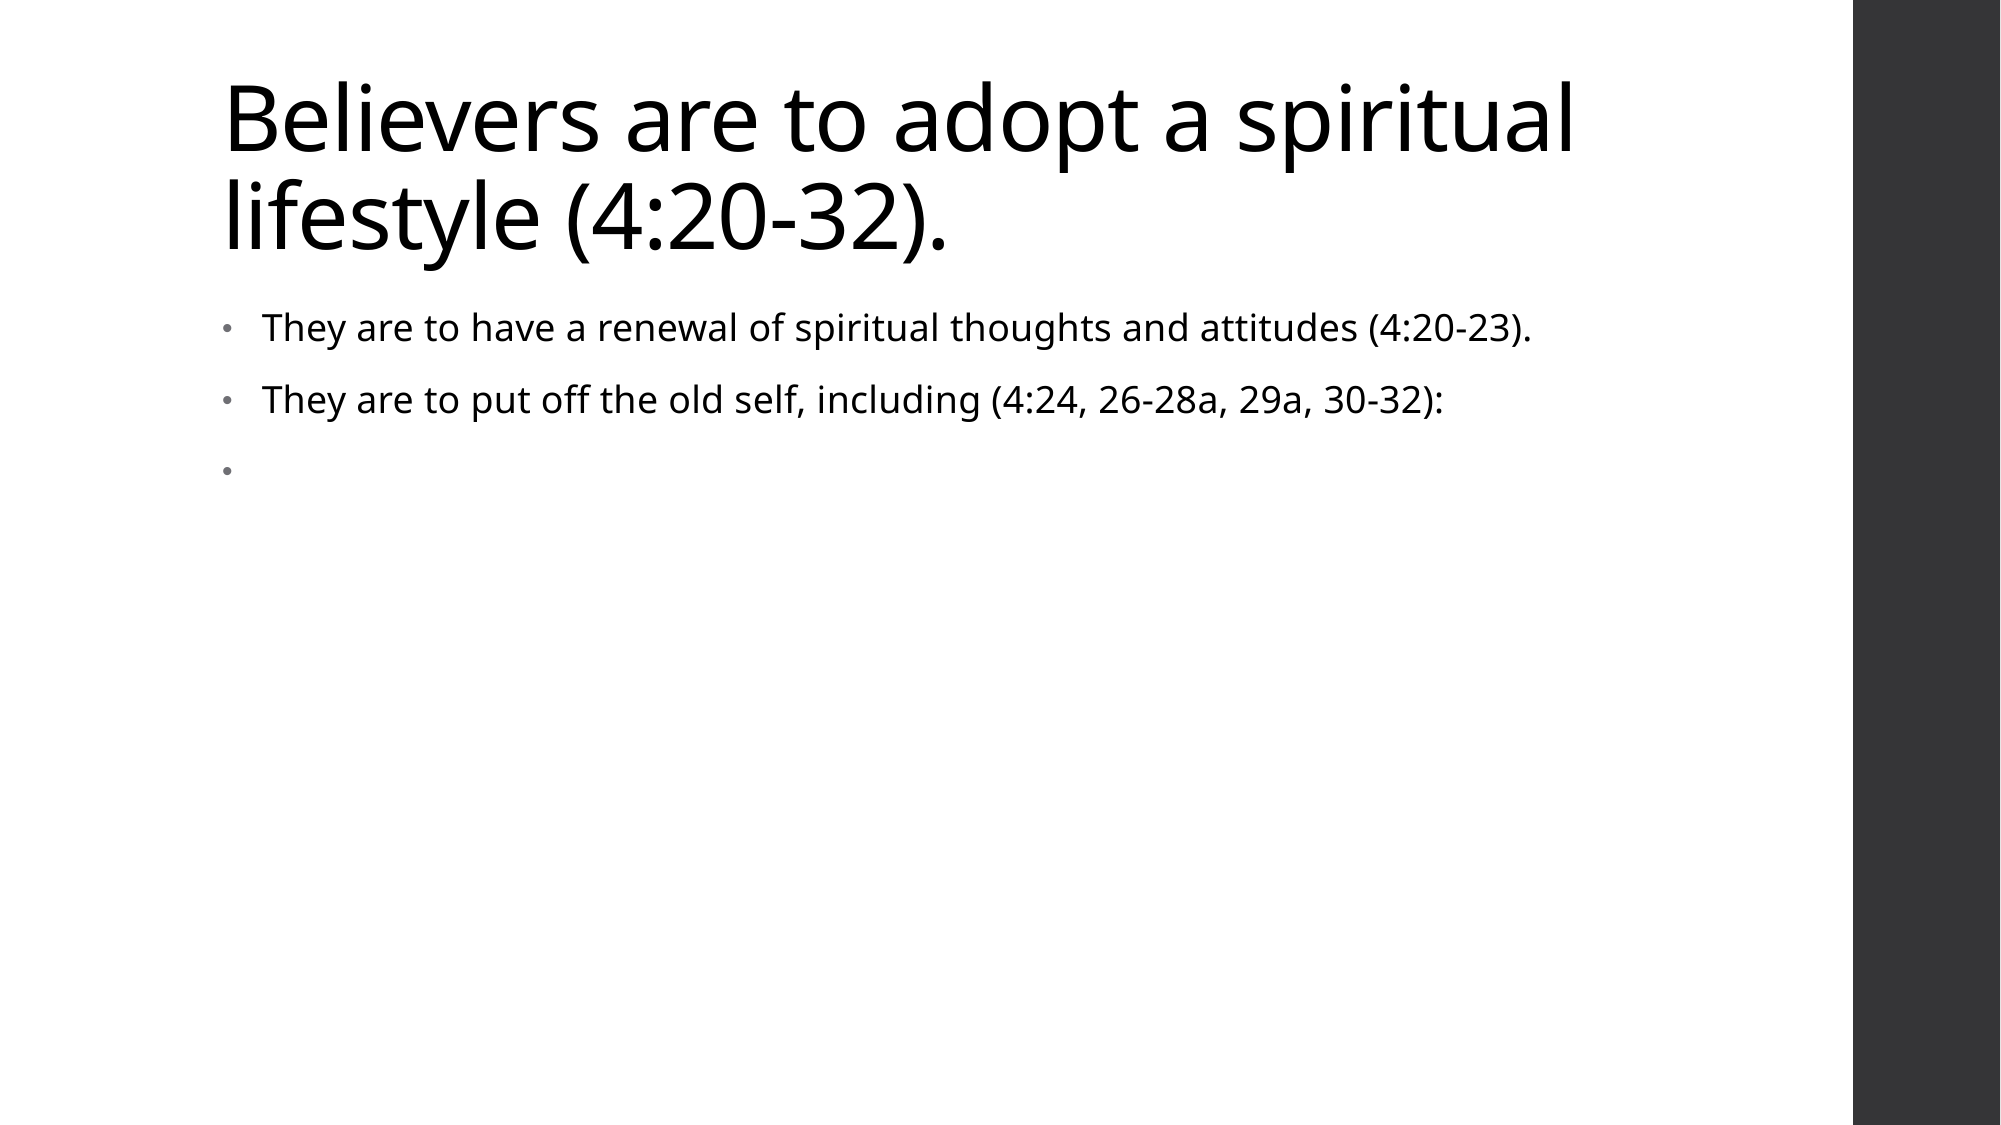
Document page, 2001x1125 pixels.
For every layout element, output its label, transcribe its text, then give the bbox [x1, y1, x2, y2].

list They are to have a renewal of spiritual thoughts and attitudes (4:20-23). They are to put off the old self, including (4:24, 26-28a, 29a, 30-32): [206, 299, 1617, 1014]
title Believers are to adopt a spiritual lifestyle (4:20-32). [206, 60, 1797, 278]
